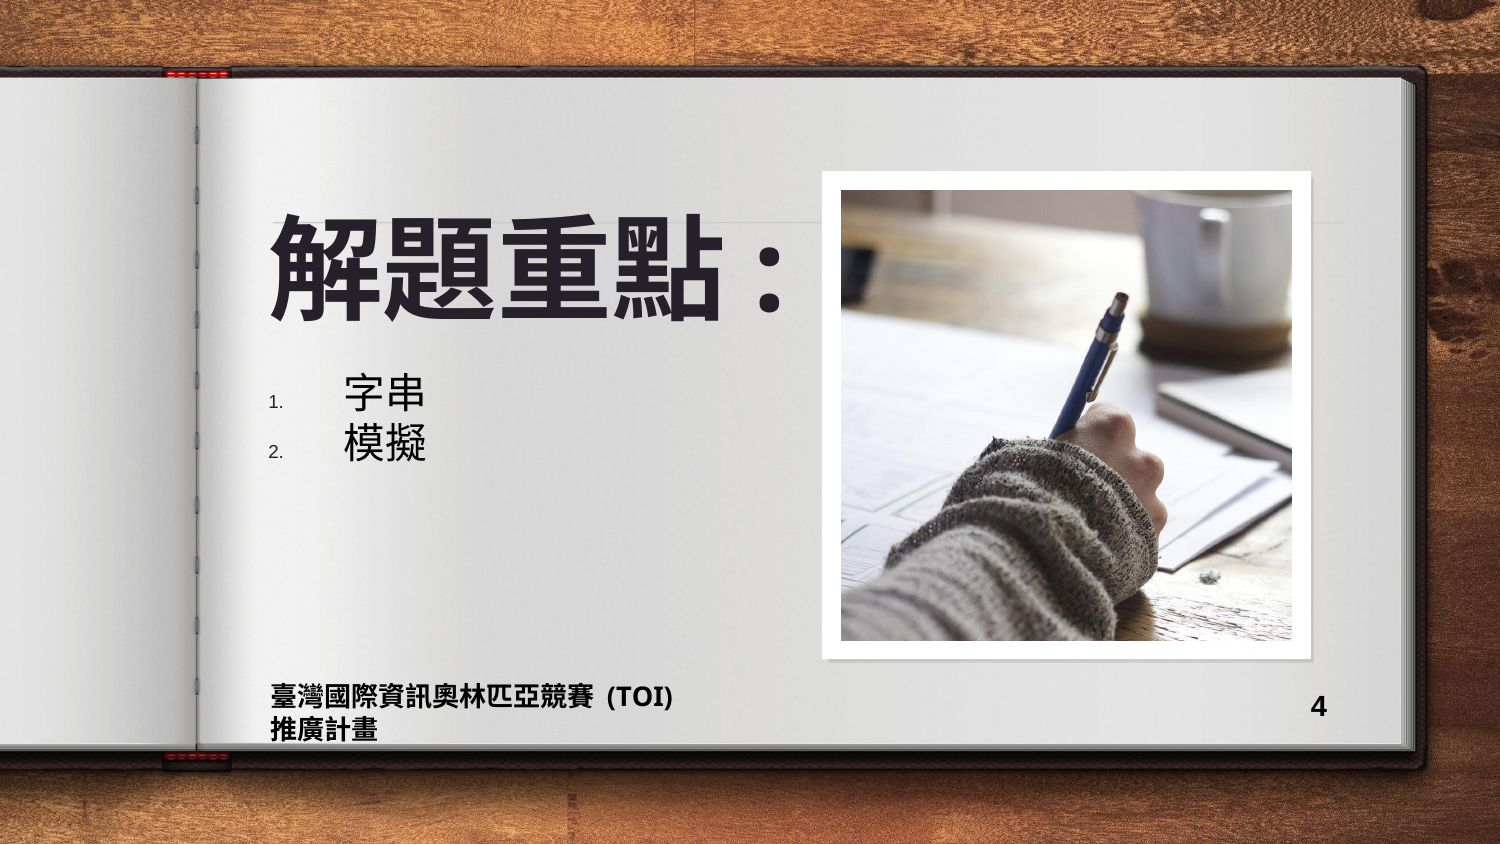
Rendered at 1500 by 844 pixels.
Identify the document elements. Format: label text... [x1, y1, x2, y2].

text_box [1295, 672, 1386, 737]
picture [841, 190, 1292, 641]
text_box 字串 模擬 [253, 352, 807, 656]
text_box [829, 178, 1314, 663]
text_box 解題重點: [253, 158, 784, 350]
